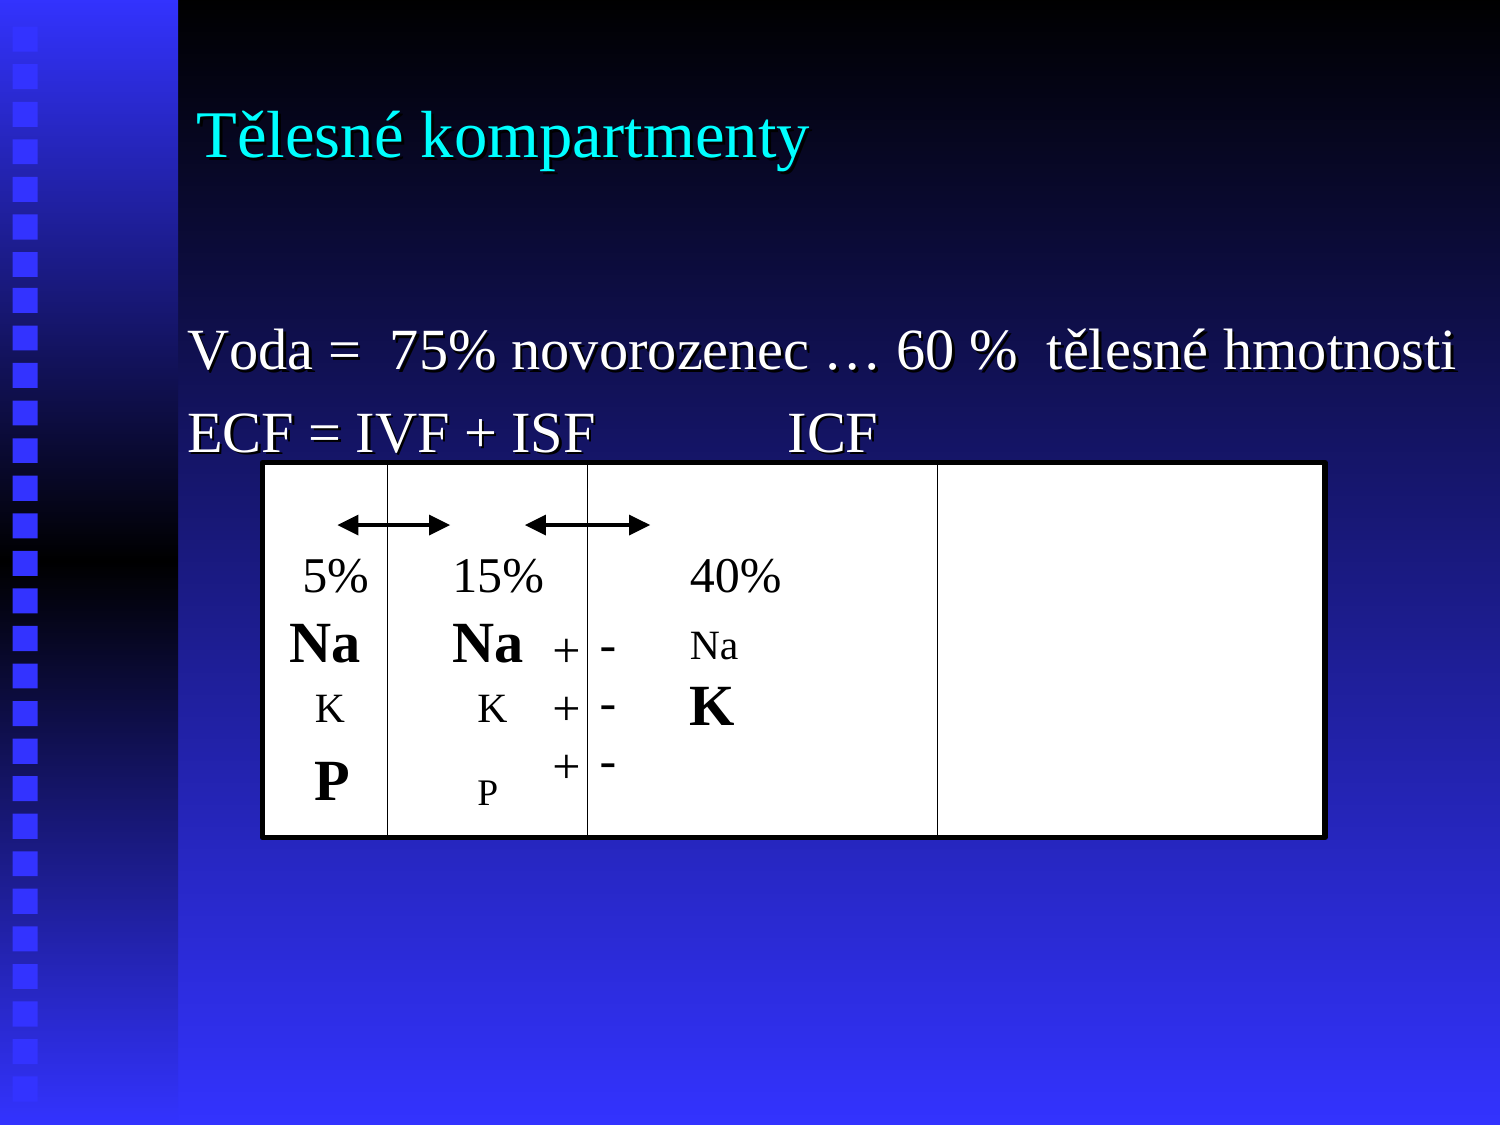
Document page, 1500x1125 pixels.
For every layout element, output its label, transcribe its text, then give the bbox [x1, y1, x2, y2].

title Tělesné kompartmenty [181, 31, 1457, 235]
list Voda = 75% novorozenec … 60 % tělesné hmotnosti ECF = IVF + ISF ICF [187, 314, 1463, 990]
